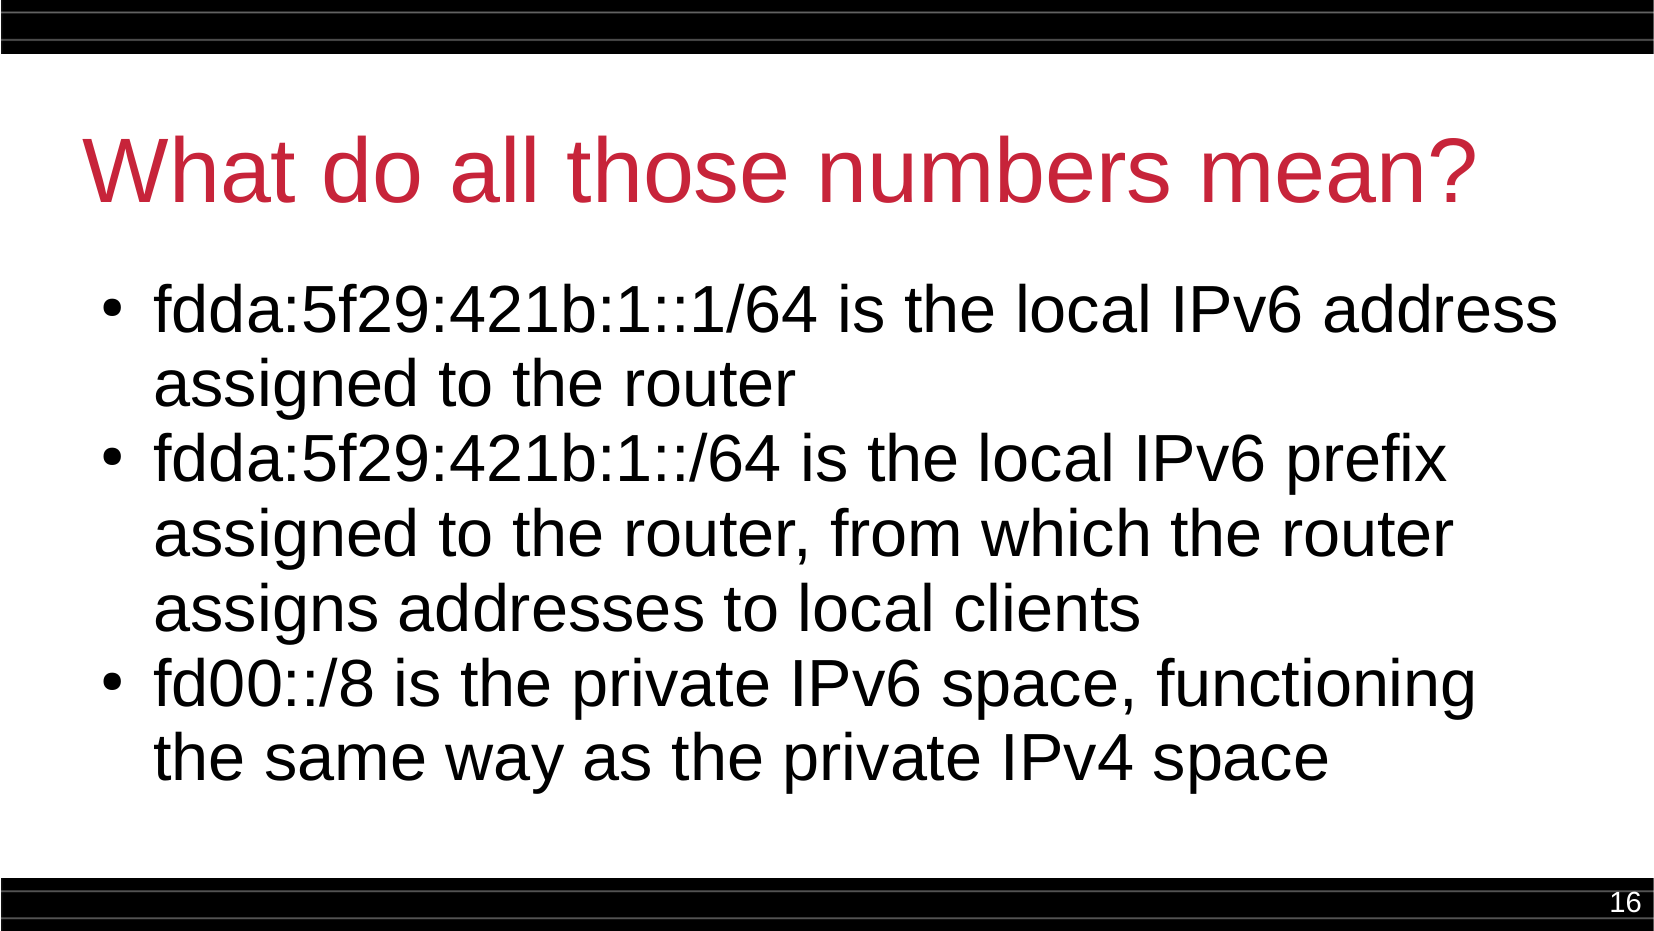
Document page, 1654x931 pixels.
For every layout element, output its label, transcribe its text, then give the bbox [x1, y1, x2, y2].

list fdda:5f29:421b:1::1/64 is the local IPv6 address assigned to the router fdda:5f29:421b:1::/64 is the local IPv6 prefix assigned to the router, from which the router assigns addresses to local clients fd00::/8 is the private IPv6 space, functioning the same way as the private IPv4 space [82, 271, 1571, 851]
title What do all those numbers mean? [82, 92, 1571, 249]
picture [1, 0, 1654, 54]
picture [1, 878, 1654, 931]
